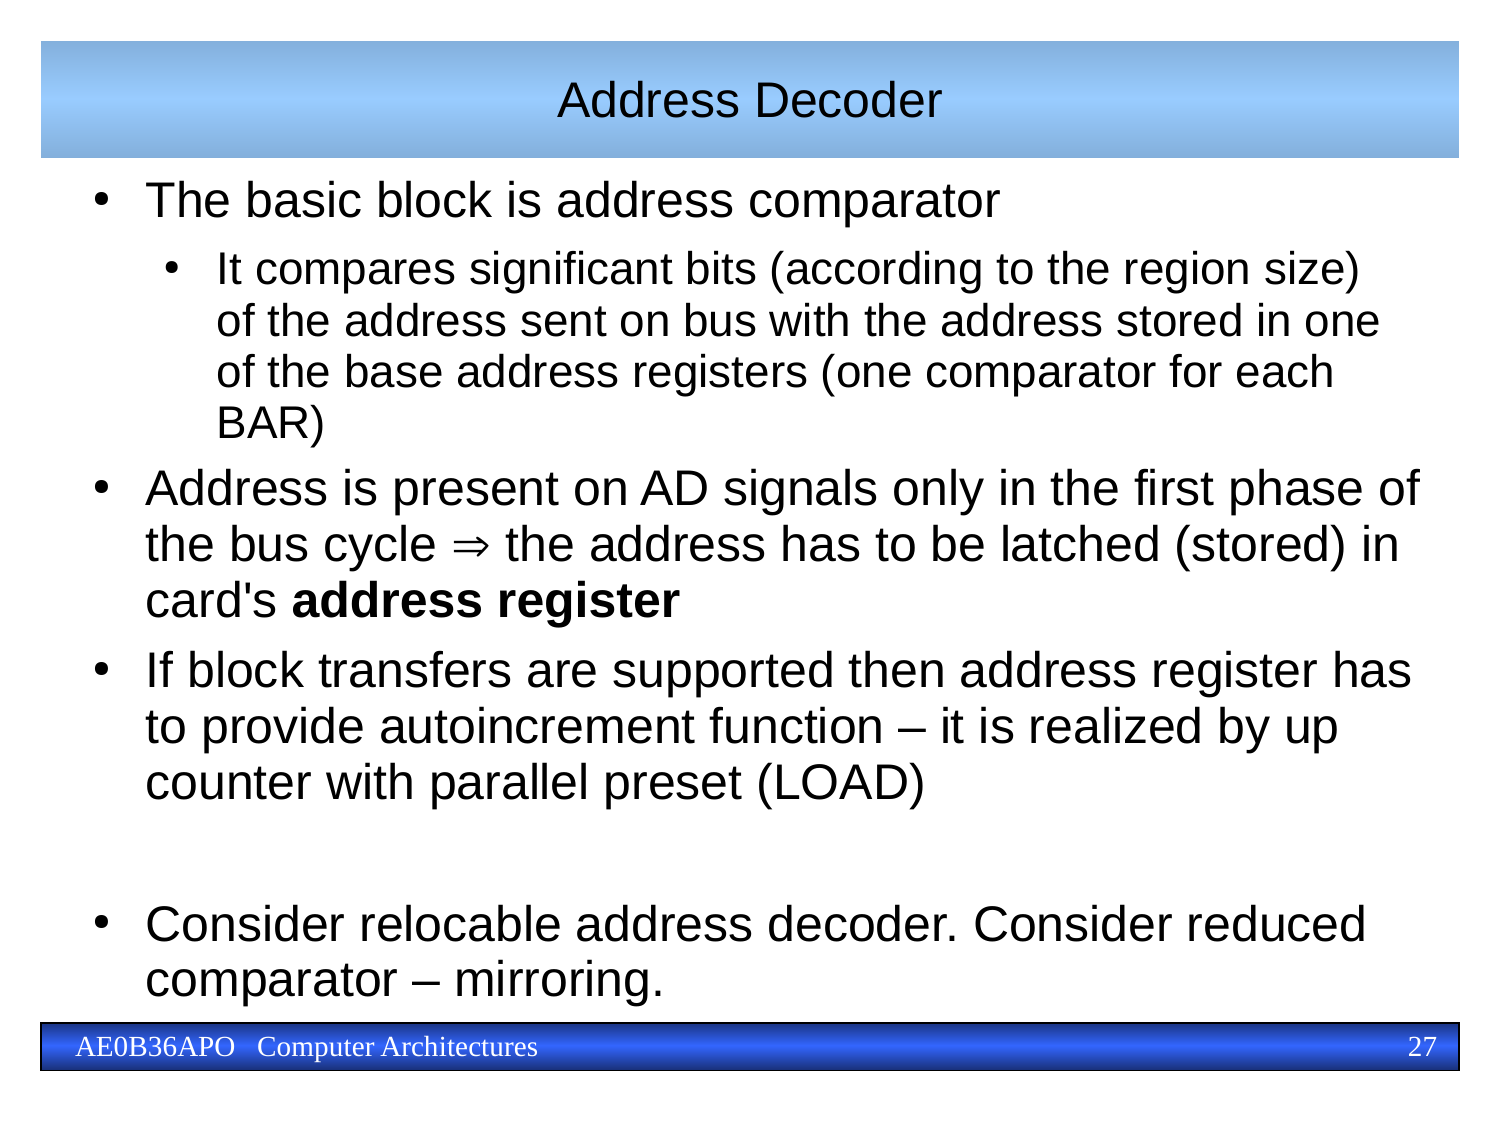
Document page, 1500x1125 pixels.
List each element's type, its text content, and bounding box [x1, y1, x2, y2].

list The basic block is address comparator It compares significant bits (according to the region size) of the address sent on bus with the address stored in one of the base address registers (one comparator for each BAR) Address is present on AD signals only in the first phase of the bus cycle ⇒ the address has to be latched (stored) in card's address register If block transfers are supported then address register has to provide autoincrement function – it is realized by up counter with parallel preset (LOAD) Consider relocable address decoder. Consider reduced comparator – mirroring. [75, 172, 1426, 1012]
title Address Decoder [41, 41, 1459, 158]
